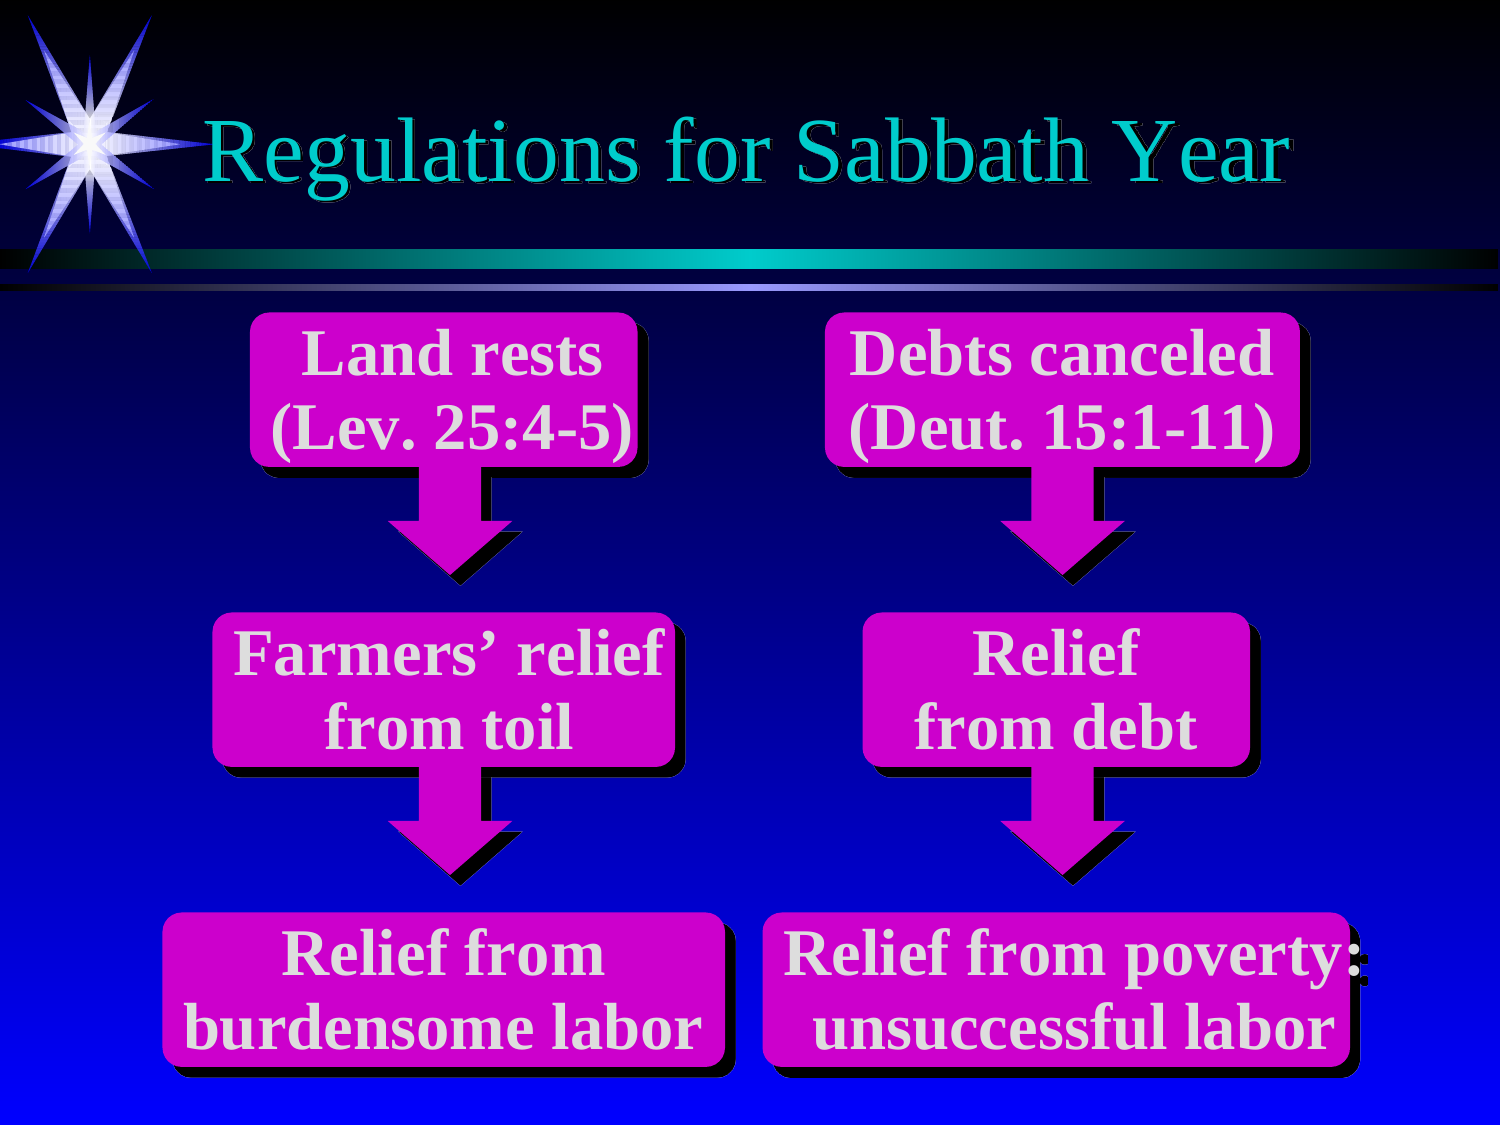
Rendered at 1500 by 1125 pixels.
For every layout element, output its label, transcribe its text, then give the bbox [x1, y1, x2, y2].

text_box Relief from burdensome labor [162, 912, 726, 1067]
text_box 3 [135, 37, 144, 42]
text_box 3 [36, 246, 44, 251]
text_box Debts canceled (Deut. 15:1-11) [824, 312, 1300, 467]
text_box 3 [35, 37, 44, 42]
text_box new [38, 239, 49, 245]
title Regulations for Sabbath Year [187, 56, 1463, 244]
text_box 3 [135, 246, 144, 251]
text_box Land rests (Lev. 25:4-5) [249, 312, 638, 467]
text_box [387, 766, 513, 876]
text_box Relief from poverty: unsuccessful labor [762, 912, 1351, 1067]
text_box [1000, 466, 1125, 576]
text_box [387, 466, 513, 576]
text_box Relief from debt [862, 612, 1251, 767]
text_box Farmers’ relief from toil [212, 612, 676, 767]
text_box new [131, 43, 142, 49]
text_box new [131, 239, 141, 245]
text_box [1000, 766, 1125, 876]
text_box new [38, 43, 48, 49]
